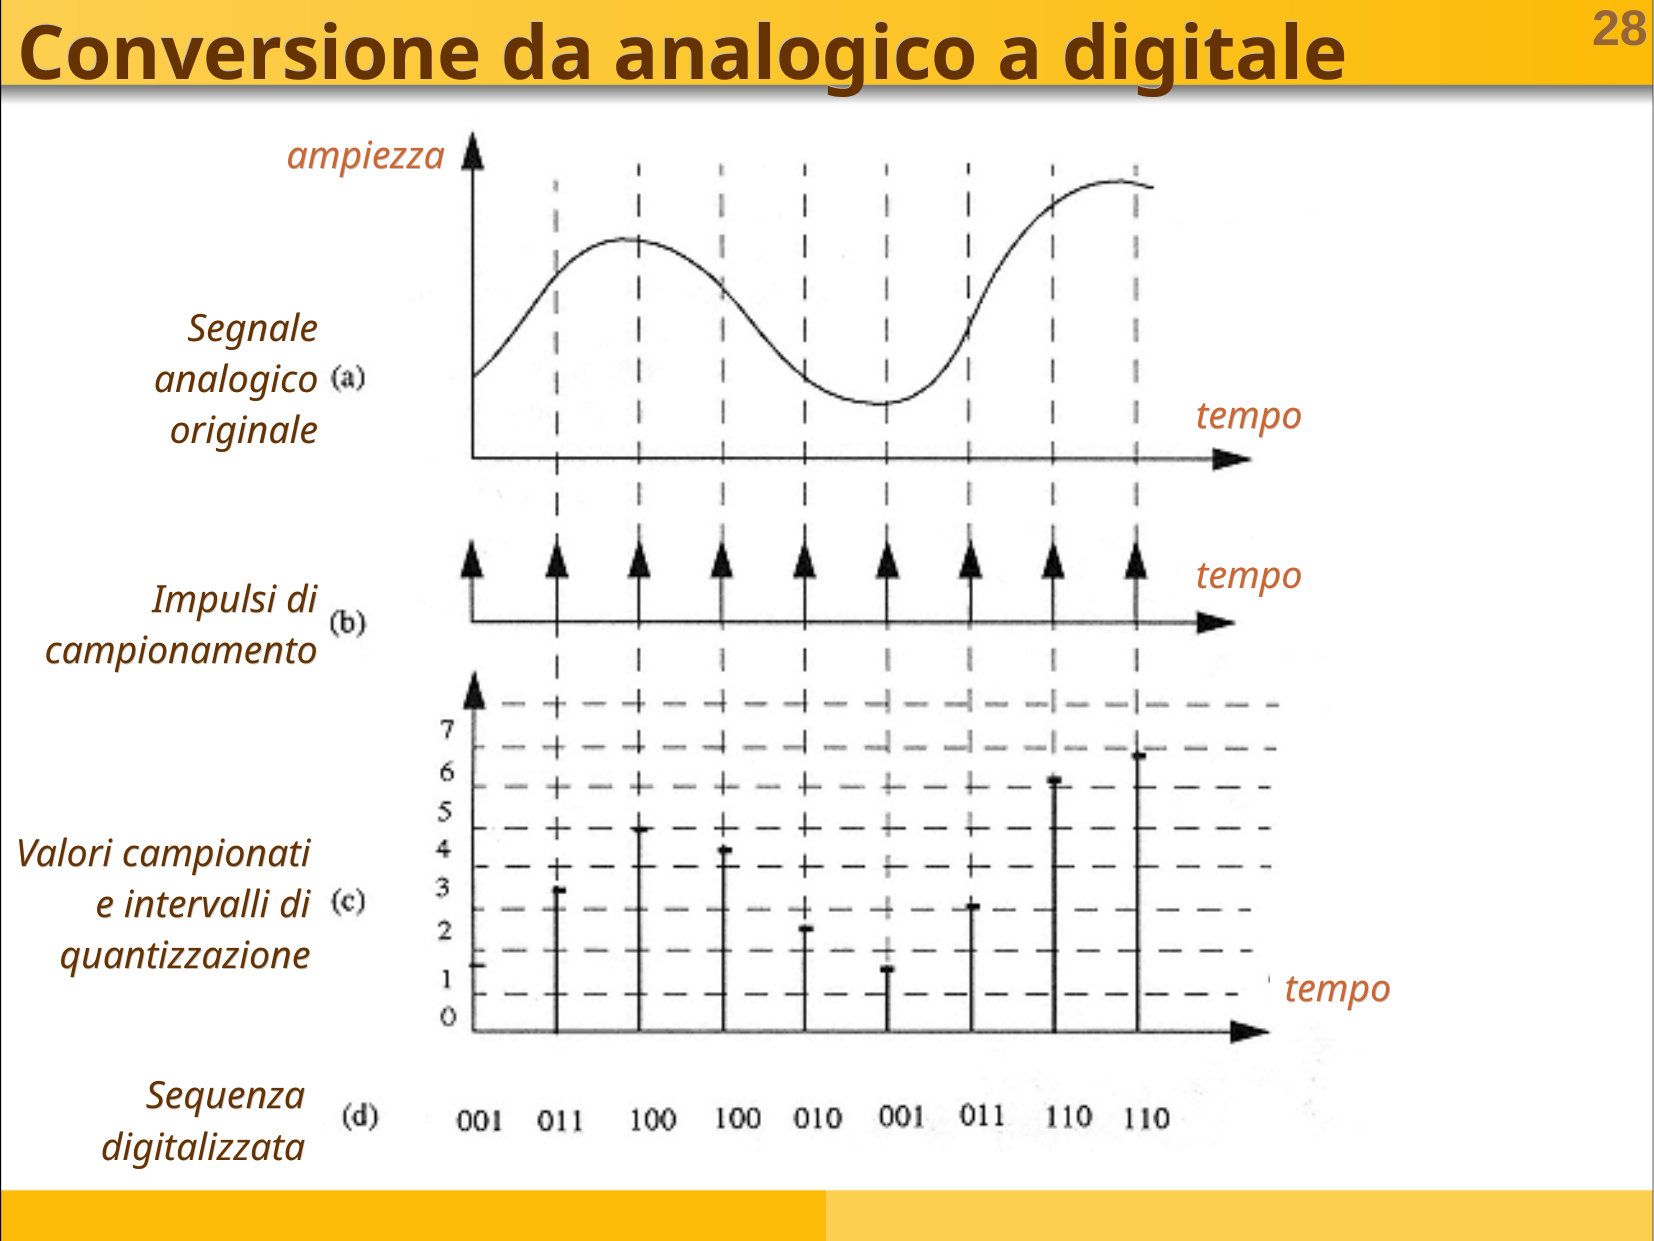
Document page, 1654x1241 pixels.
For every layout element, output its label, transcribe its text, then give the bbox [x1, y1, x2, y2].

picture [0, 0, 1654, 1241]
text_box tempo [1269, 954, 1408, 1016]
text_box Sequenza digitalizzata [85, 1061, 329, 1170]
text_box tempo [1181, 540, 1320, 603]
text_box Valori campionati e intervalli di quantizzazione [0, 819, 329, 975]
text_box Segnale analogico originale [138, 293, 329, 449]
title Conversione da analogico a digitale [0, 0, 1477, 87]
text_box tempo [1181, 381, 1319, 443]
text_box Impulsi di campionamento [29, 565, 329, 674]
text_box ampiezza [271, 121, 461, 184]
